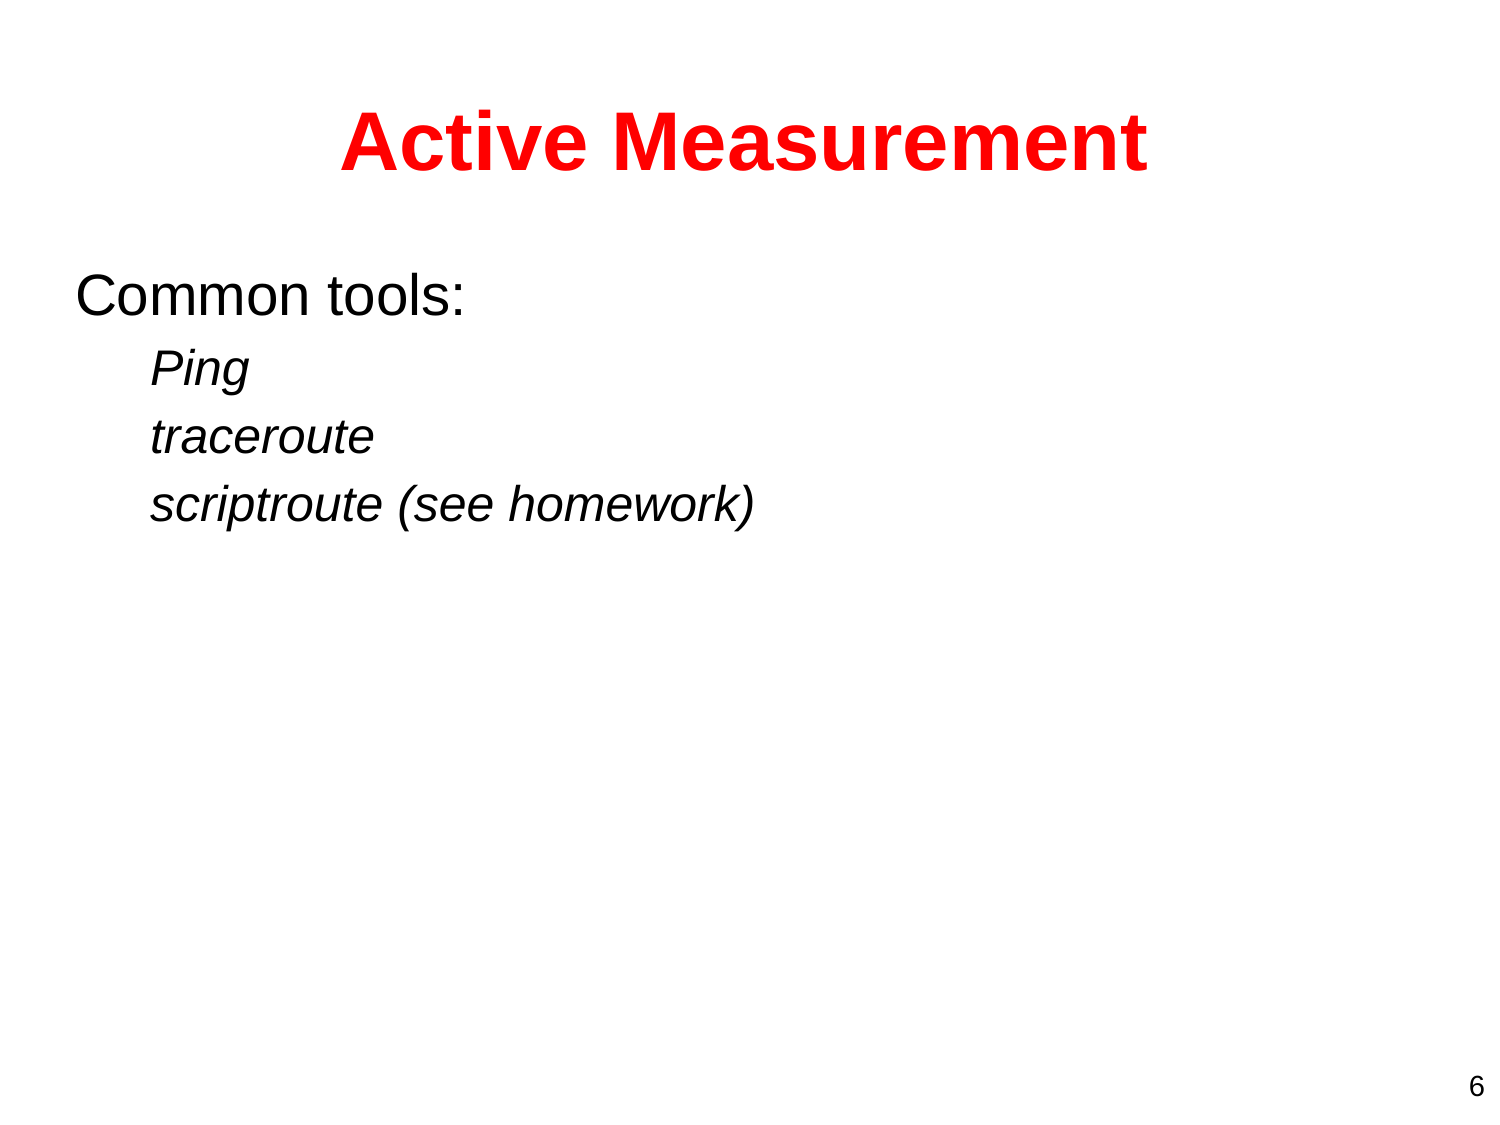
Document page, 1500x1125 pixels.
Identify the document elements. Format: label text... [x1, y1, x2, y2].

list Common tools: Ping traceroute scriptroute (see homework) [75, 262, 1426, 991]
title Active Measurement [24, 39, 1463, 243]
